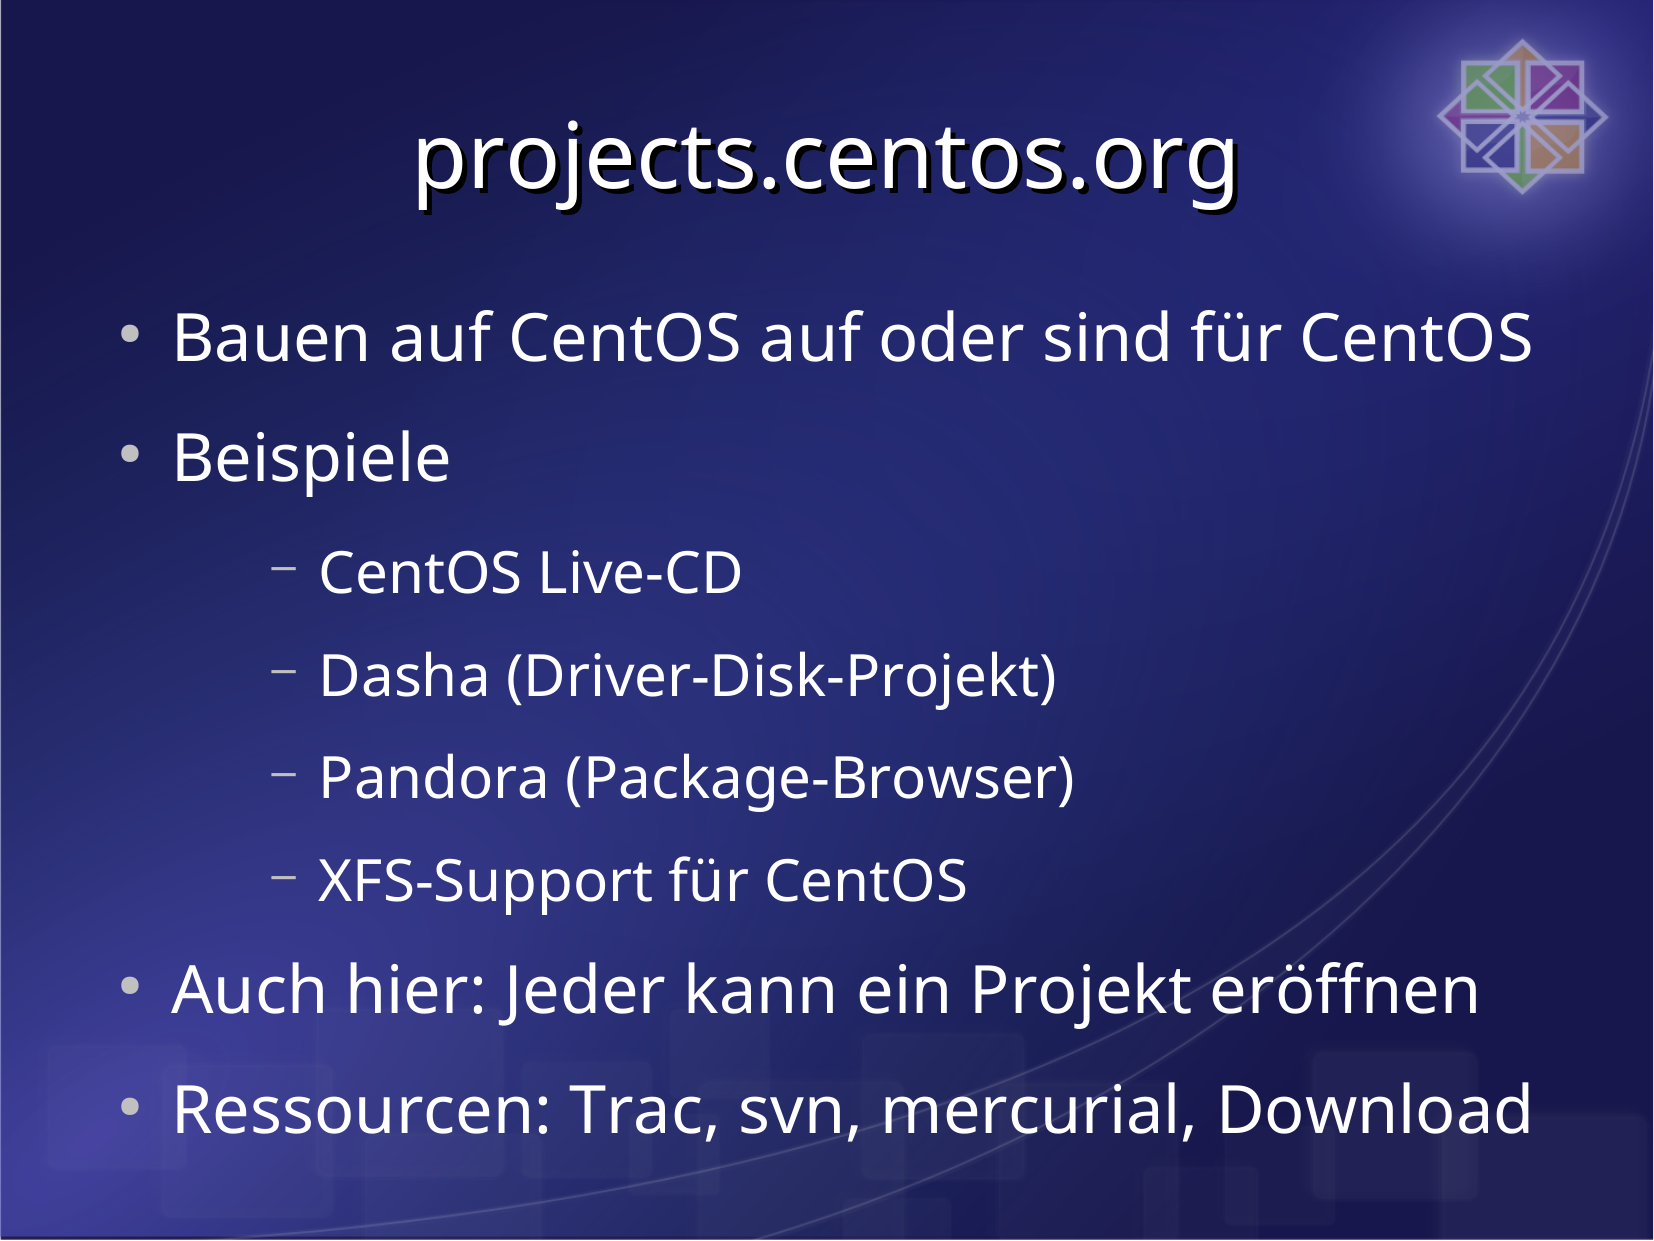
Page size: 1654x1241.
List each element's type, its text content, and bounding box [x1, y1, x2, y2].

list Bauen auf CentOS auf oder sind für CentOS Beispiele CentOS Live-CD Dasha (Driver-Disk-Projekt) Pandora (Package-Browser) XFS-Support für CentOS Auch hier: Jeder kann ein Projekt eröffnen Ressourcen: Trac, svn, mercurial, Download [82, 290, 1575, 1095]
title projects.centos.org [82, 56, 1571, 250]
picture [0, 0, 1654, 1241]
